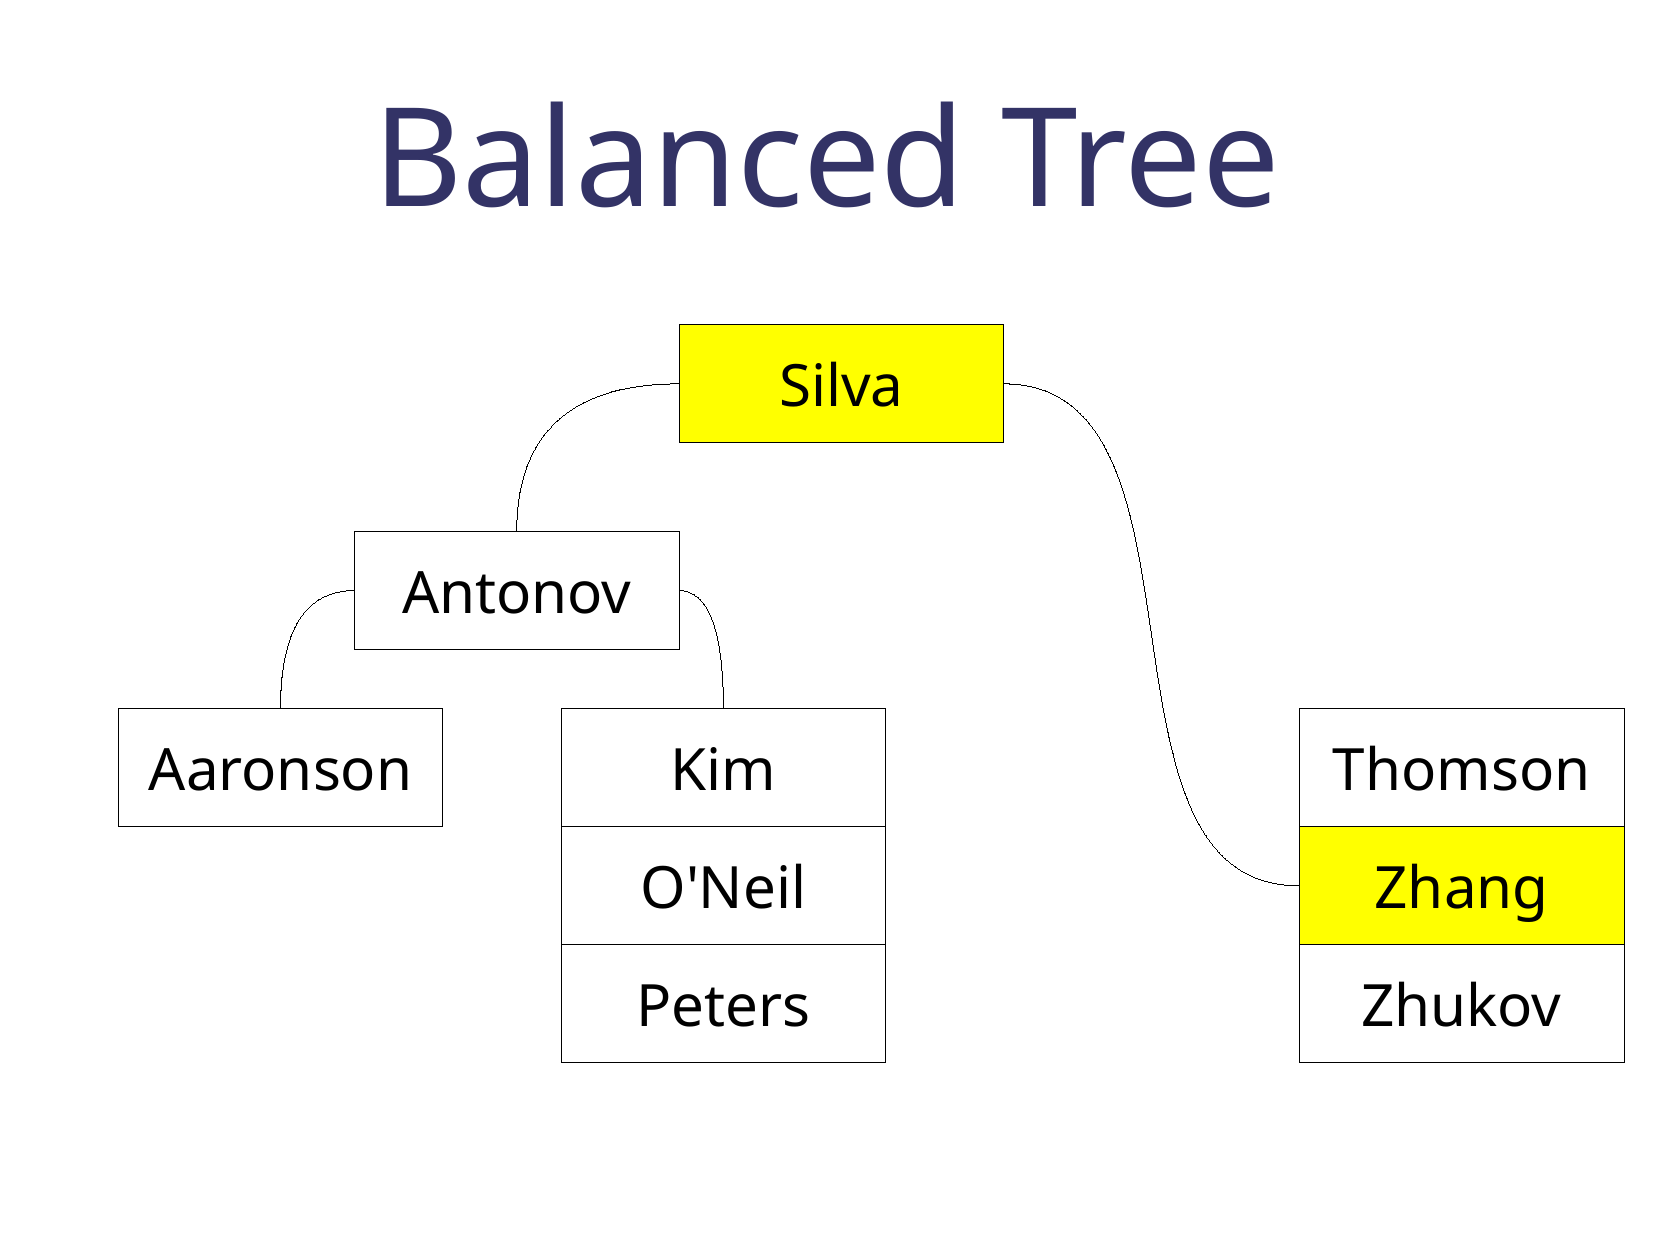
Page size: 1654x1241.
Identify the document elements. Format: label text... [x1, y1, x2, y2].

text_box Kim [561, 708, 886, 827]
text_box Antonov [354, 531, 680, 650]
text_box Zhukov [1299, 945, 1625, 1063]
text_box Aaronson [118, 708, 443, 827]
title Balanced Tree [82, 56, 1571, 250]
text_box O'Neil [561, 827, 886, 944]
text_box Thomson [1299, 708, 1625, 826]
text_box Silva [679, 324, 1004, 443]
text_box Zhang [1299, 826, 1625, 945]
text_box Peters [561, 944, 886, 1063]
